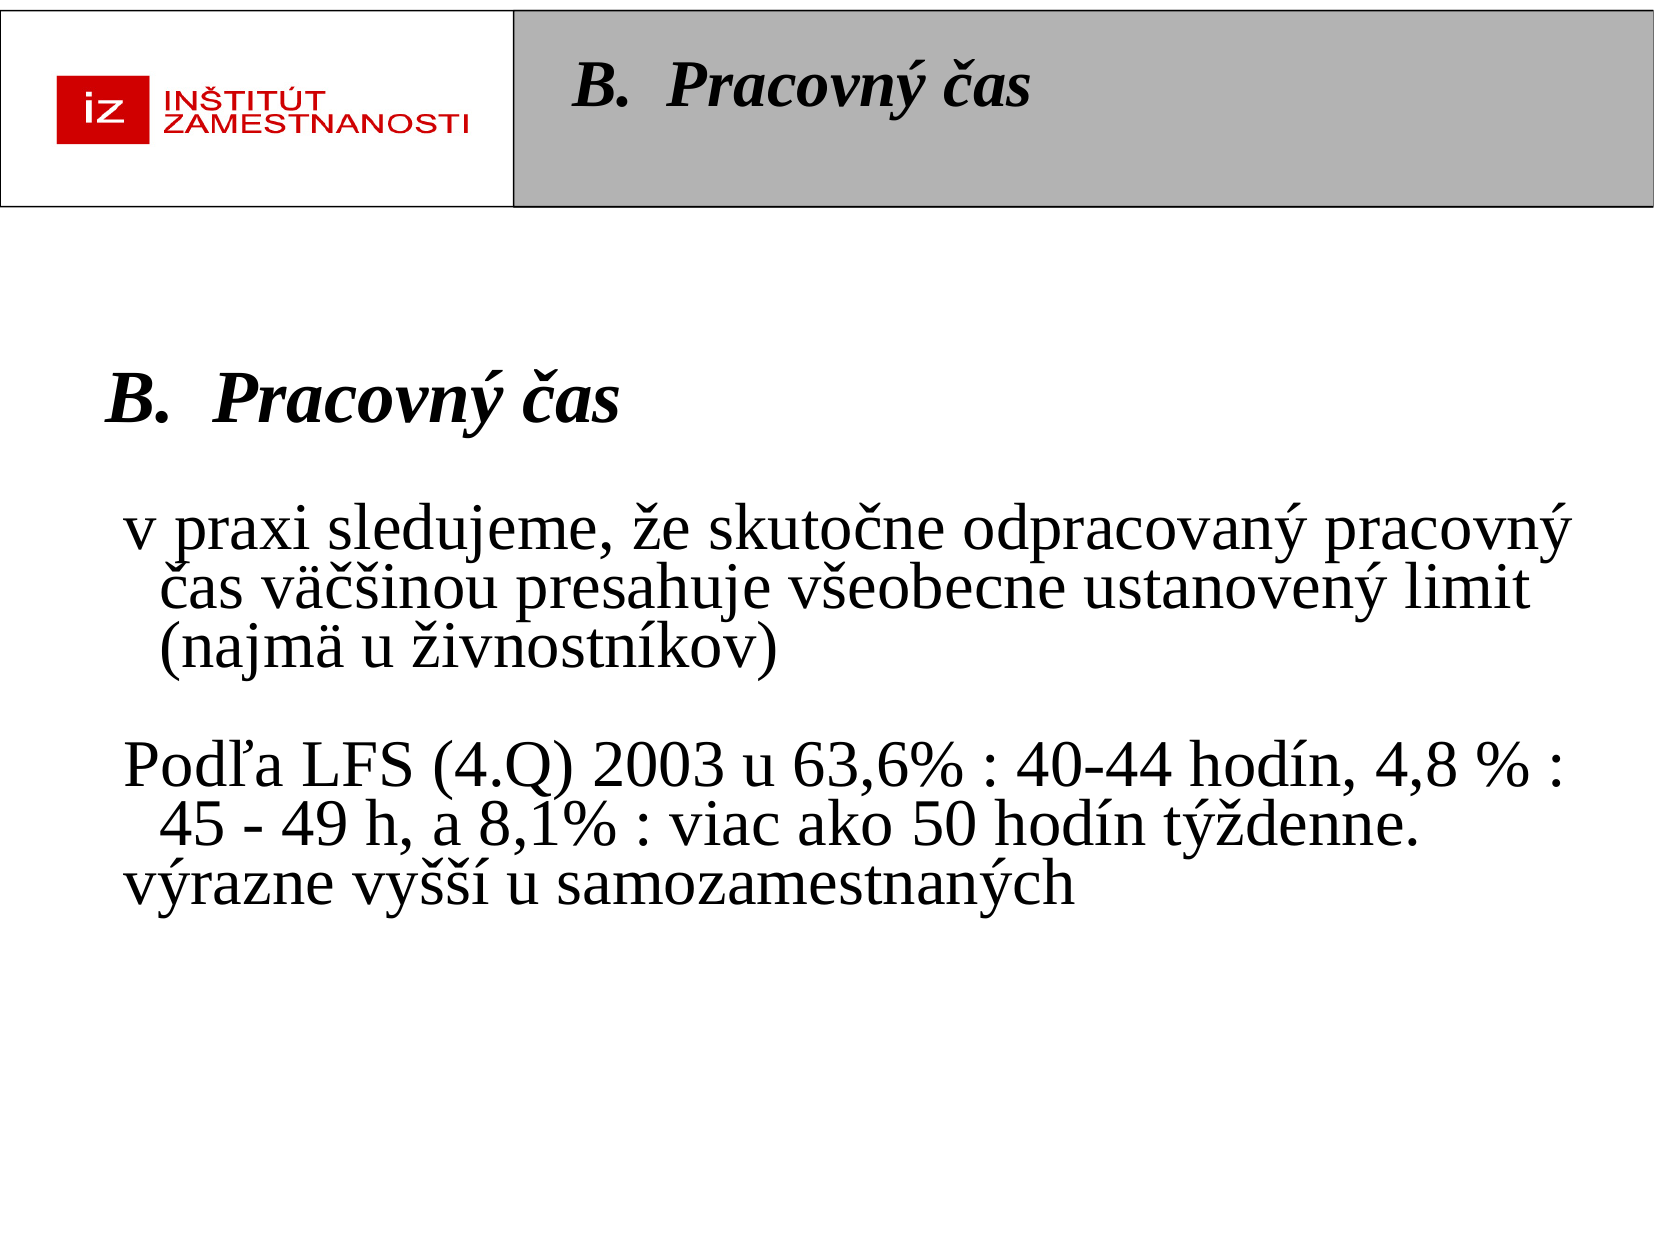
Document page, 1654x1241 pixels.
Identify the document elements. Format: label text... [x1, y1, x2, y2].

subtitle B. Pracovný čas v praxi sledujeme, že skutočne odpracovaný pracovný čas väčšinou presahuje všeobecne ustanovený limit (najmä u živnostníkov) Podľa LFS (4.Q) 2003 u 63,6% : 40-44 hodín, 4,8 % : 45 - 49 h, a 8,1% : viac ako 50 hodín týždenne. výrazne vyšší u samozamestnaných [88, 252, 1589, 1034]
picture [5, 16, 513, 200]
text_box B. Pracovný čas [555, 59, 1063, 134]
text_box [0, 10, 1654, 207]
